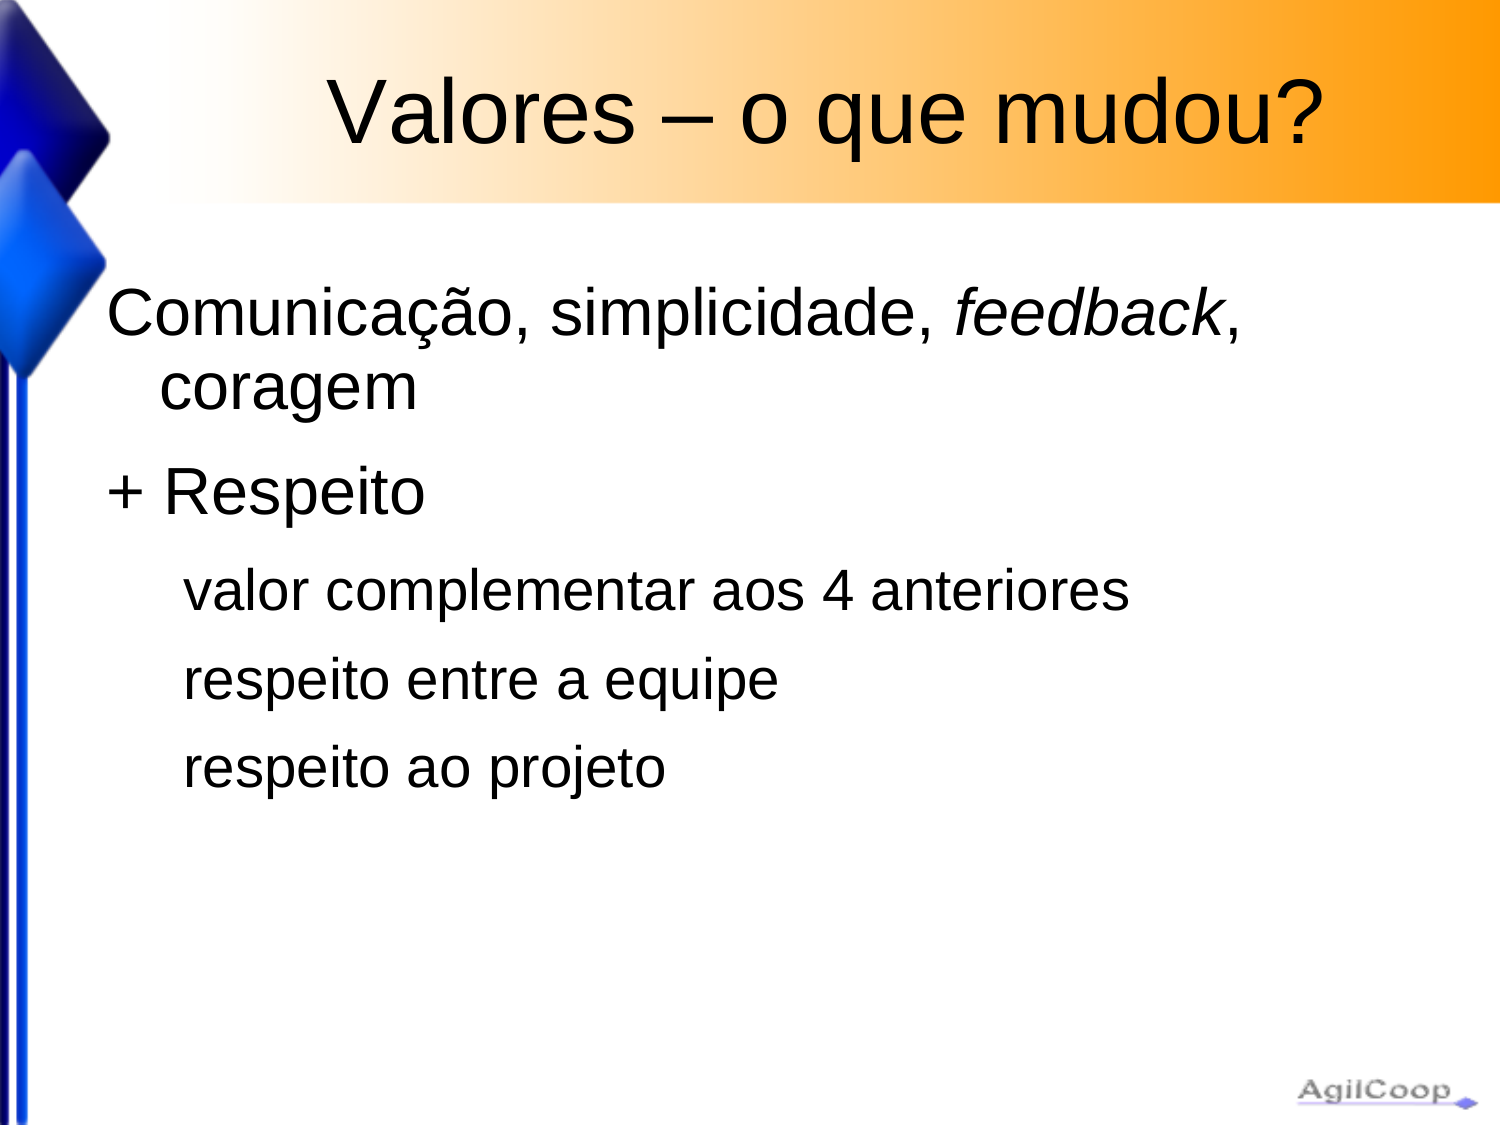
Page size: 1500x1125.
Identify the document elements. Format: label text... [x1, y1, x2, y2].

title Valores – o que mudou? [82, 8, 1500, 216]
picture [0, 0, 1500, 1125]
list Comunicação, simplicidade, feedback, coragem + Respeito valor complementar aos 4 anteriores respeito entre a equipe respeito ao projeto [88, 274, 1447, 1125]
